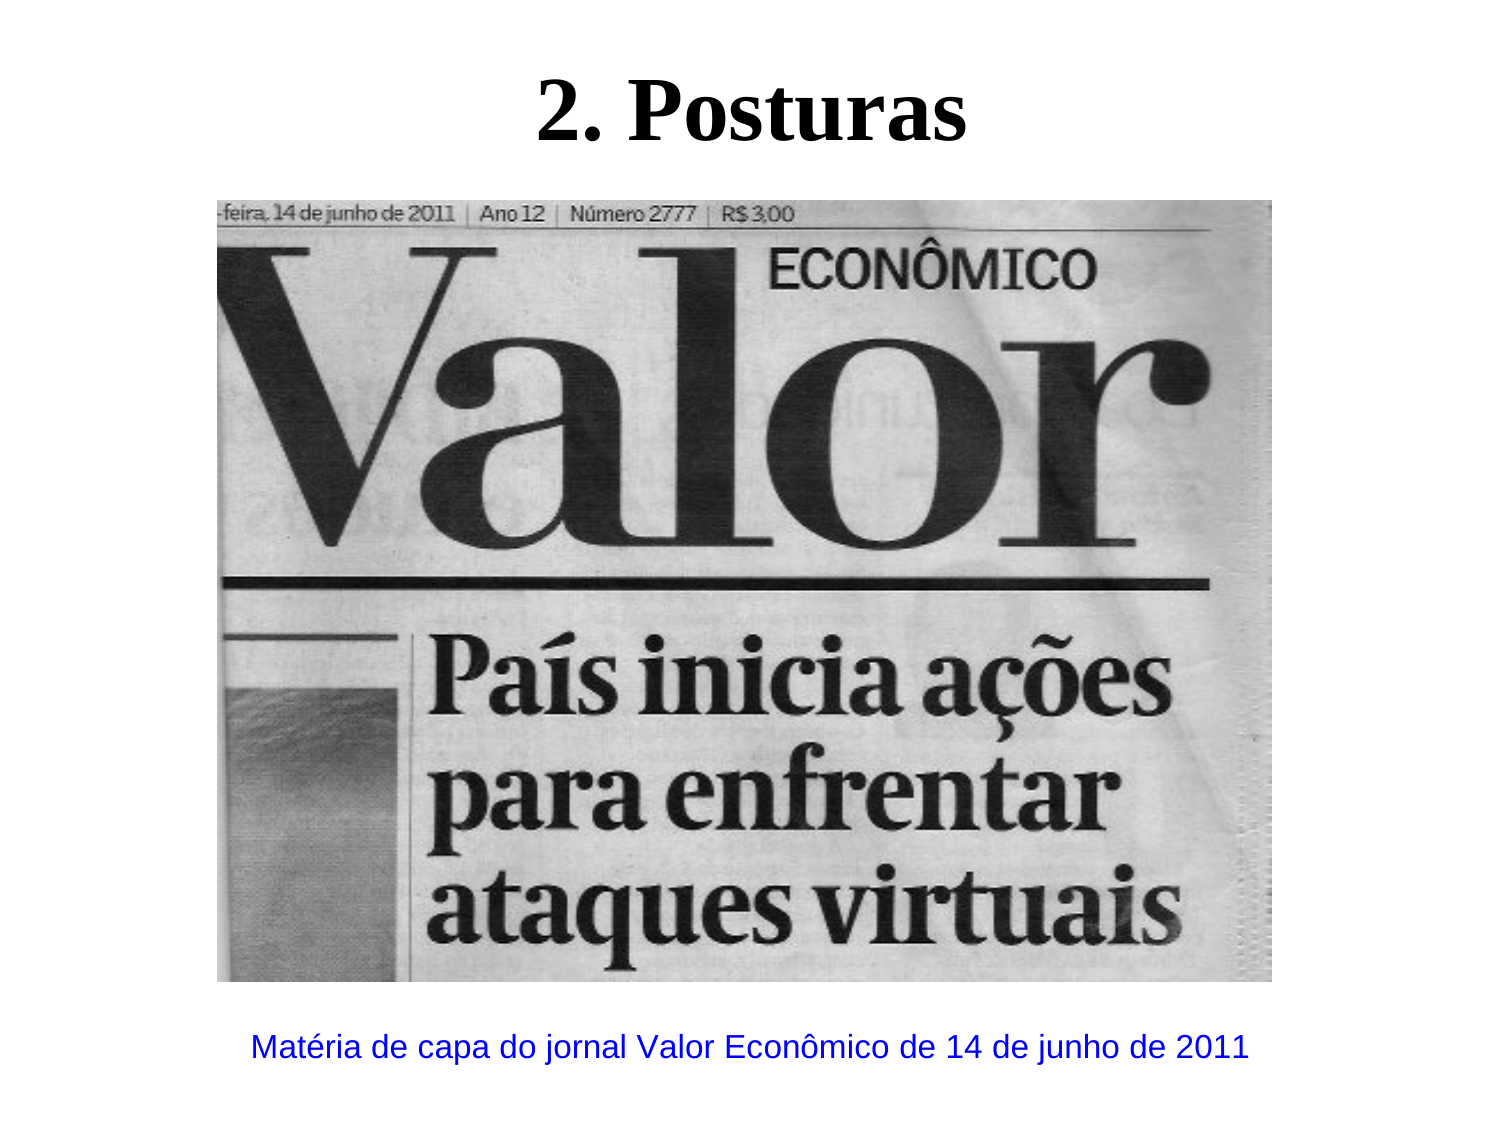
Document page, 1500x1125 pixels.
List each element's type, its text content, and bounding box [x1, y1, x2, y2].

text_box Matéria de capa do jornal Valor Econômico de 14 de junho de 2011 [0, 1020, 1500, 1066]
picture [217, 200, 1272, 982]
title 2. Posturas [87, 51, 1416, 169]
